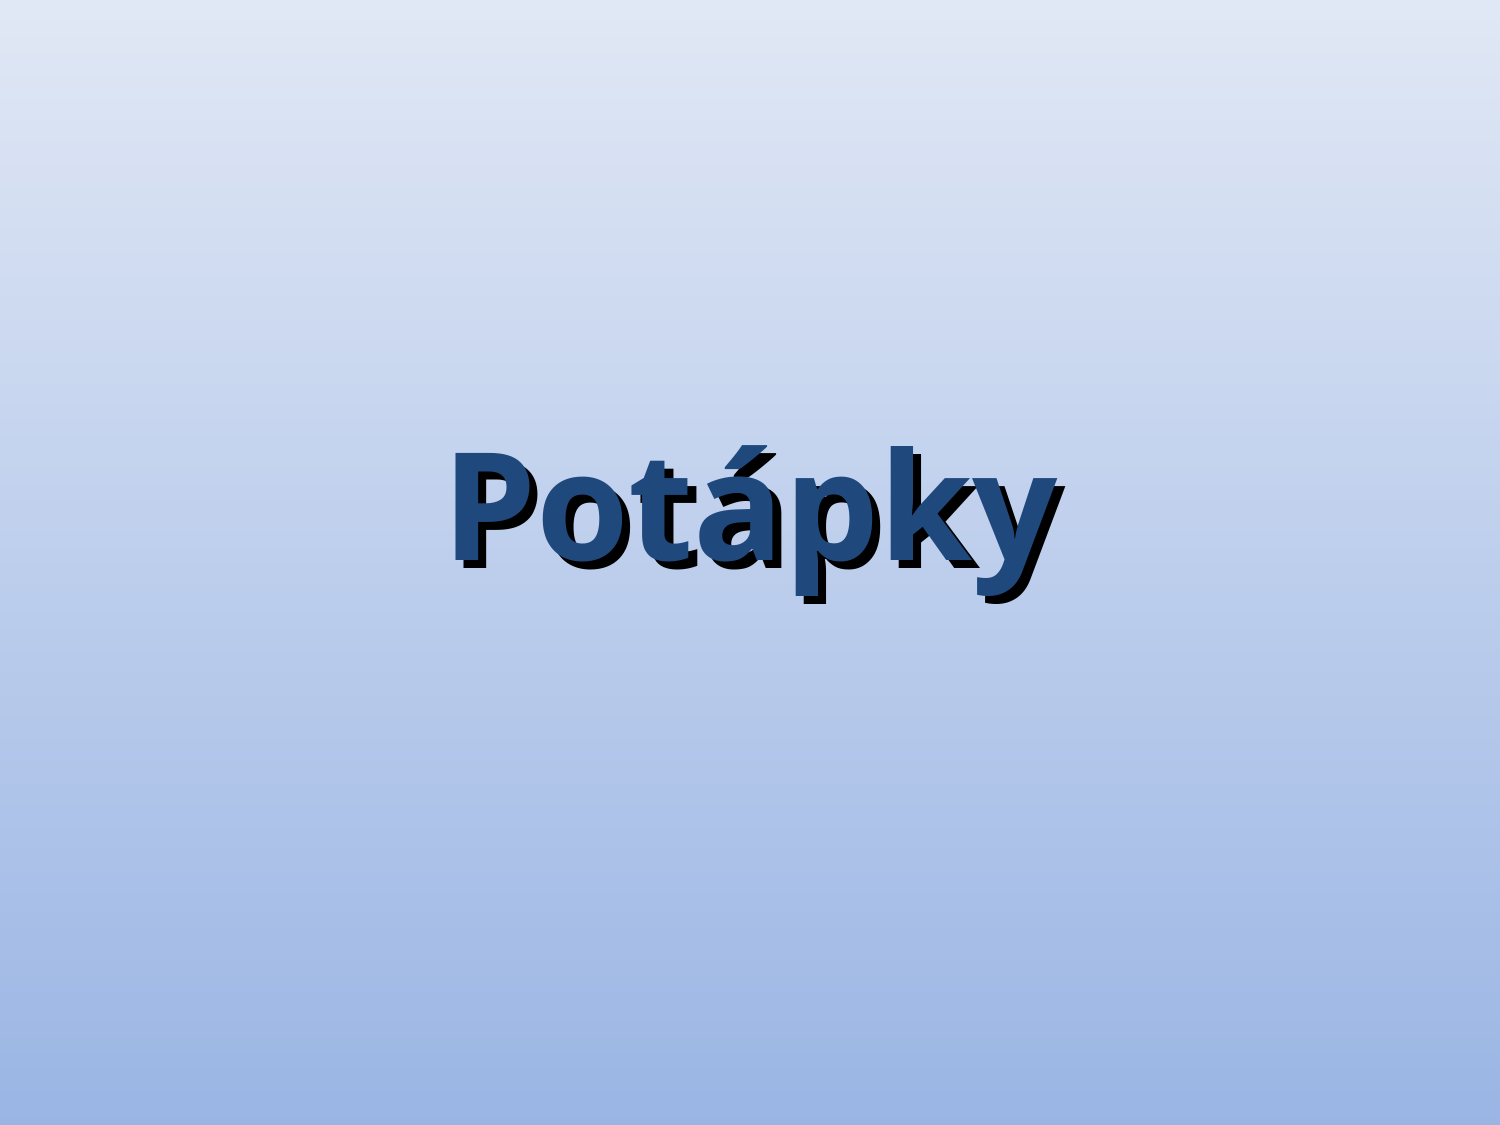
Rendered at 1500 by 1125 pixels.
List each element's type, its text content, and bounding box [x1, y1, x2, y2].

title Potápky [112, 349, 1388, 591]
